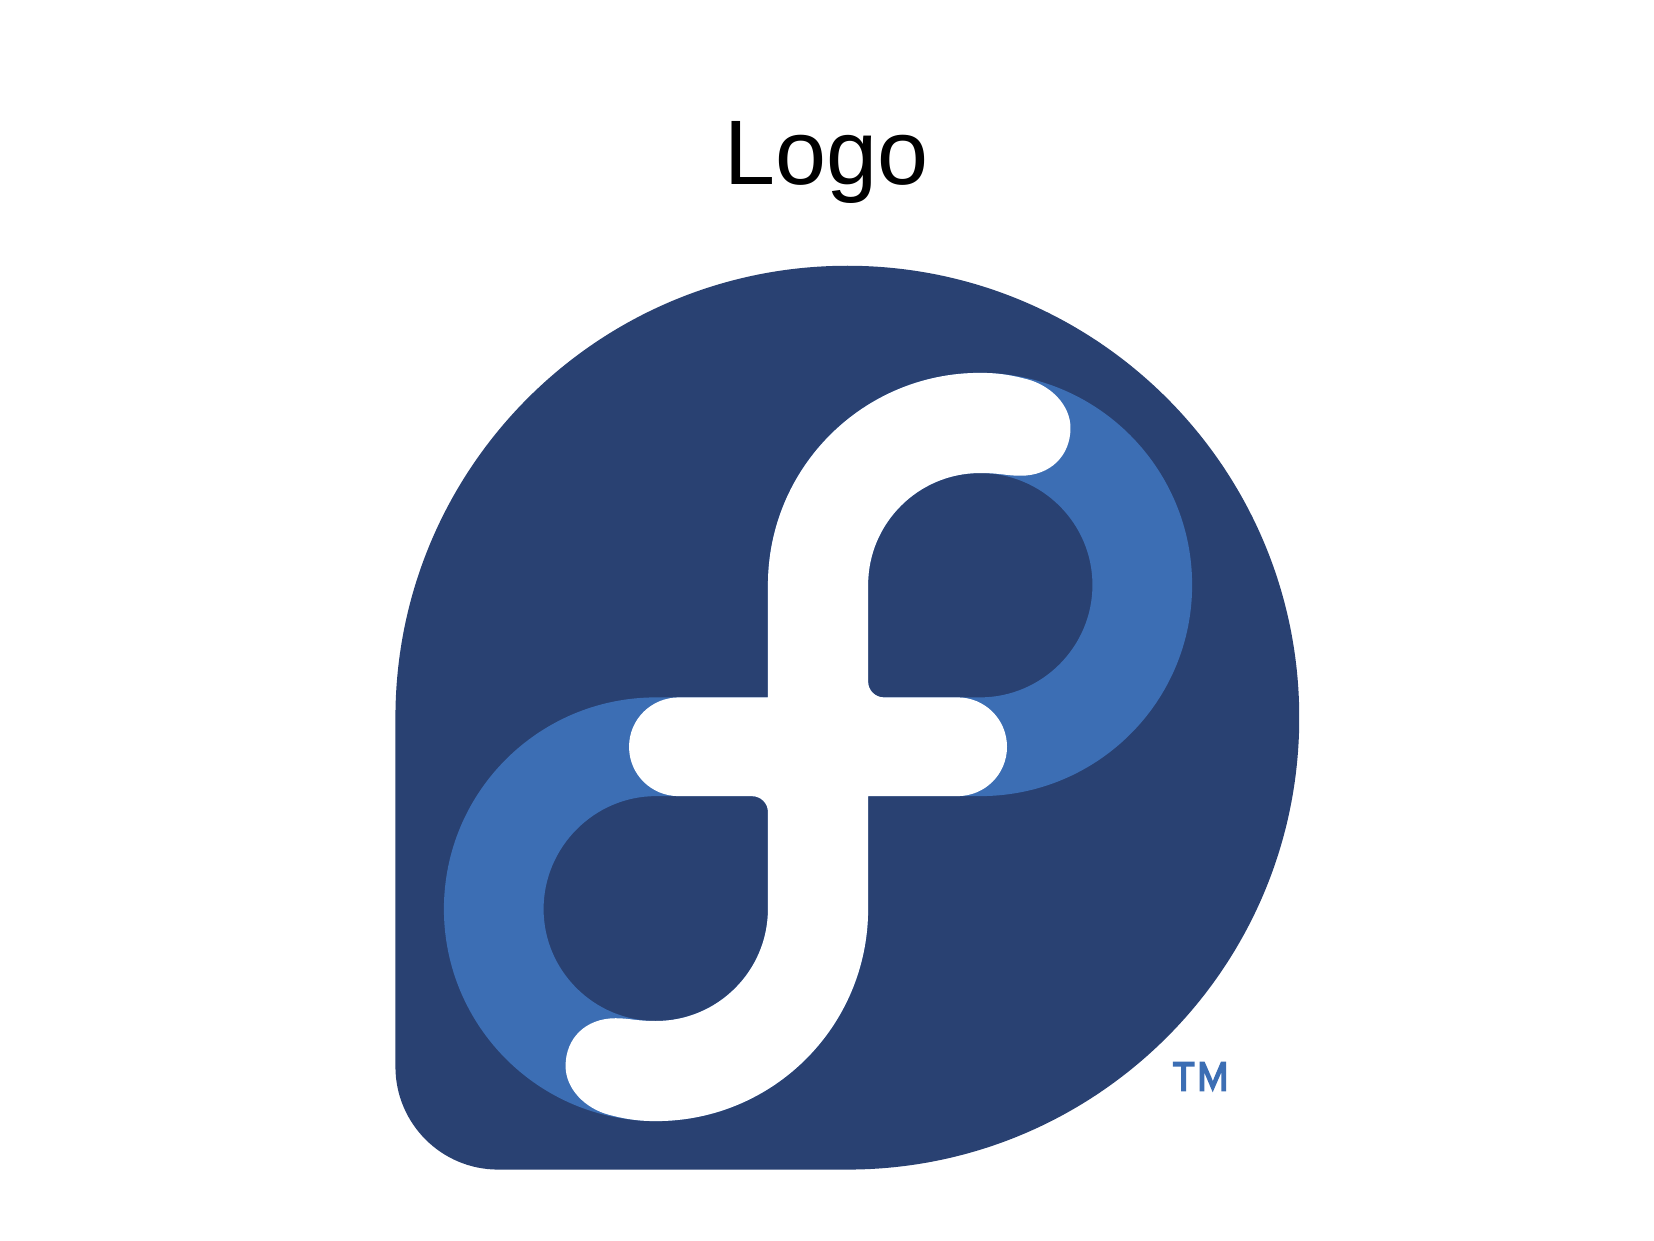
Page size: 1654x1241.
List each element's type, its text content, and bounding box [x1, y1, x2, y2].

picture [395, 265, 1300, 1170]
title Logo [82, 49, 1571, 257]
